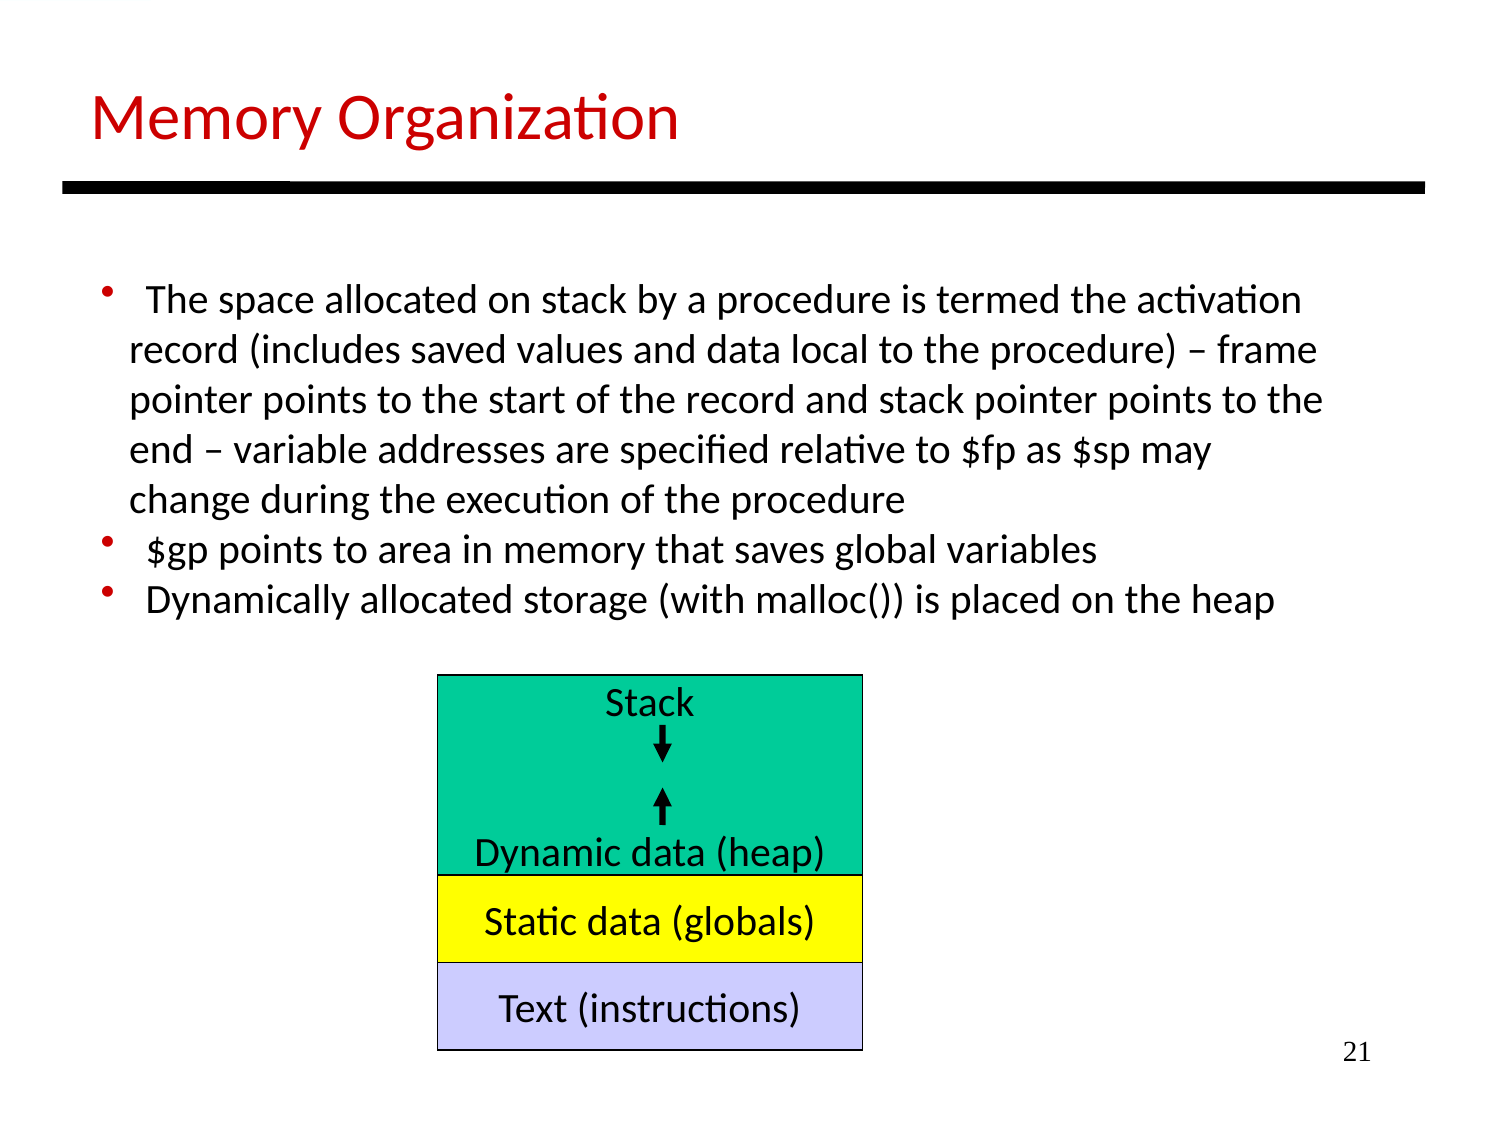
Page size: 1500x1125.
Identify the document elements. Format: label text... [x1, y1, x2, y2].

text_box Text (instructions) [437, 962, 863, 1050]
slide_number <number> [1074, 1025, 1388, 1100]
text_box Static data (globals) [437, 874, 863, 962]
text_box Stack Dynamic data (heap) [437, 675, 863, 874]
text_box The space allocated on stack by a procedure is termed the activation record (includes saved values and data local to the procedure) – frame pointer points to the start of the record and stack pointer points to the end – variable addresses are specified relative to $fp as $sp may change during the execution of the procedure $gp points to area in memory that saves global variables Dynamically allocated storage (with malloc()) is placed on the heap [85, 264, 1349, 630]
text_box Memory Organization [76, 65, 697, 160]
